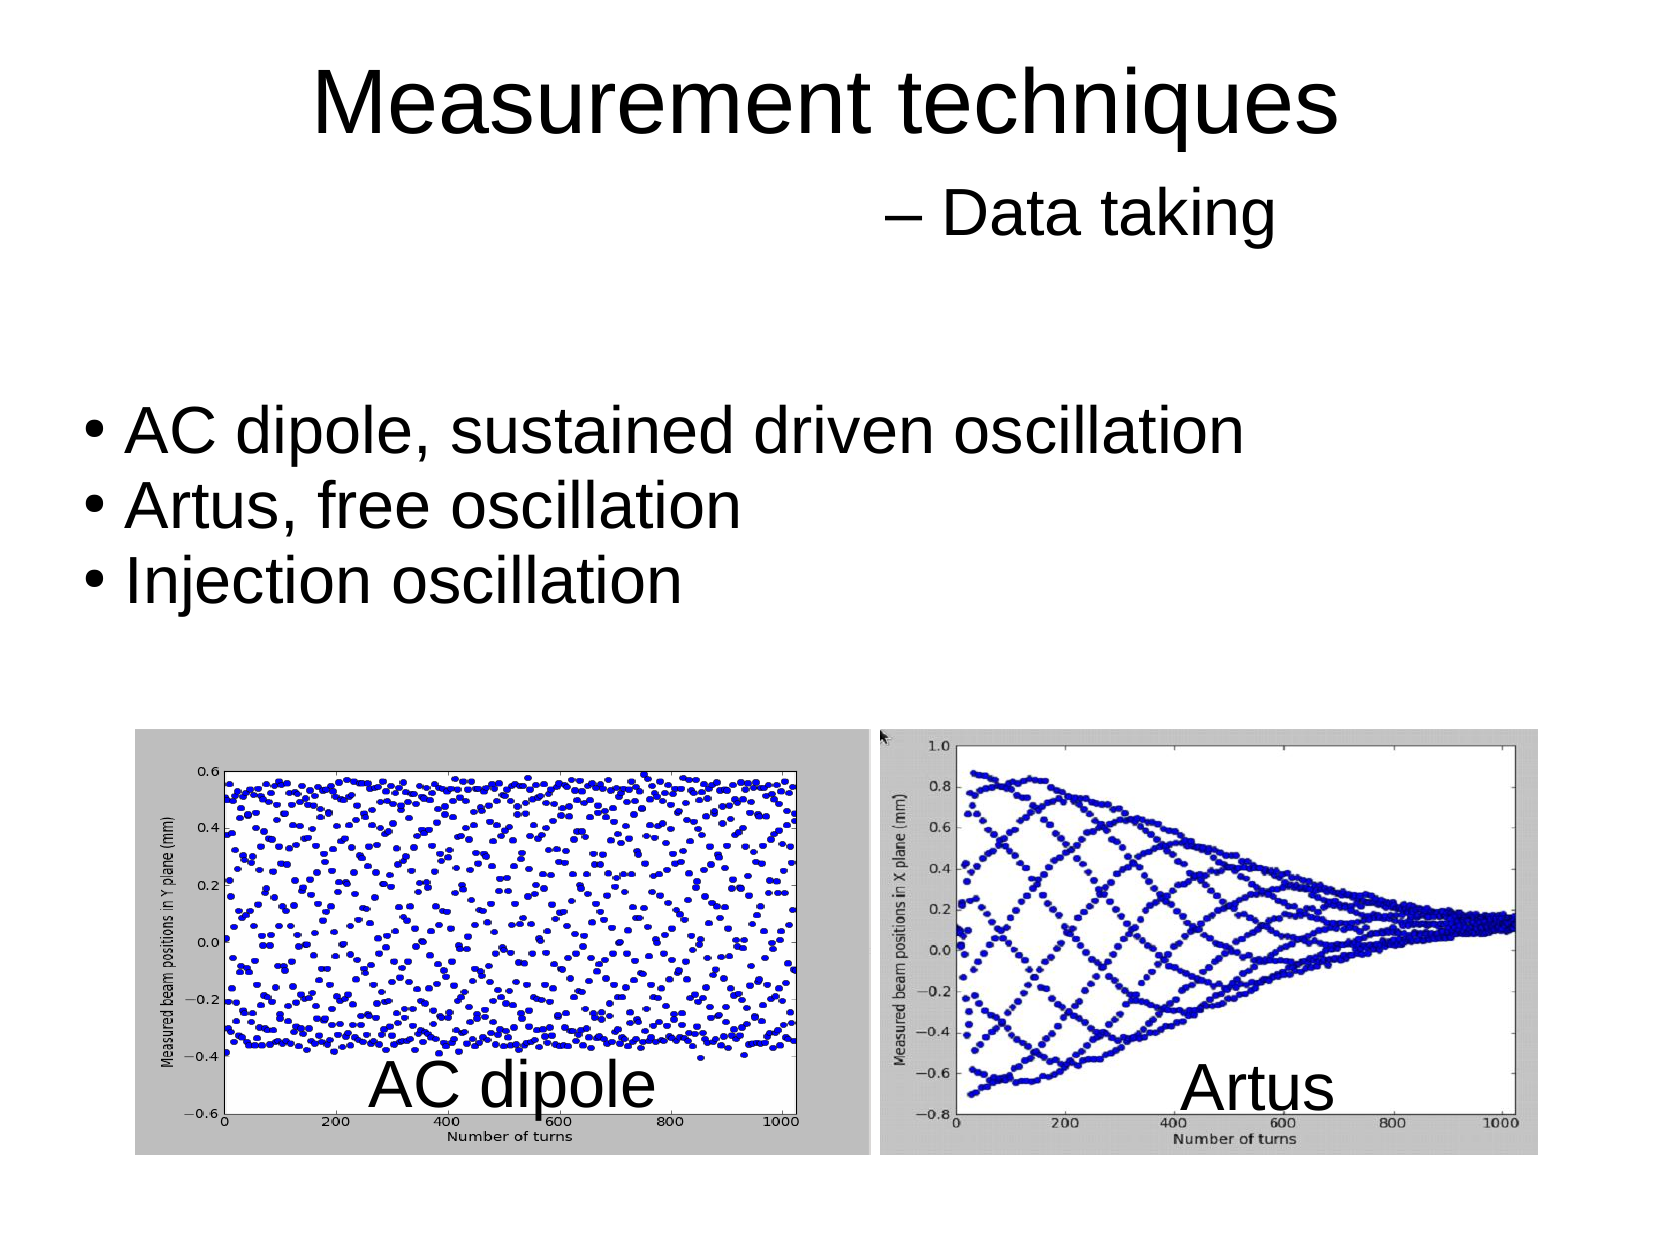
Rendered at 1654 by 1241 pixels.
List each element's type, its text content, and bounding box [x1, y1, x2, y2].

title Measurement techniques – Data taking [82, 49, 1571, 257]
picture [135, 729, 871, 1156]
subtitle AC dipole, sustained driven oscillation Artus, free oscillation Injection oscillation [82, 290, 1538, 796]
text_box Artus [1156, 1050, 1501, 1125]
picture [880, 729, 1538, 1156]
text_box AC dipole [345, 1046, 689, 1122]
